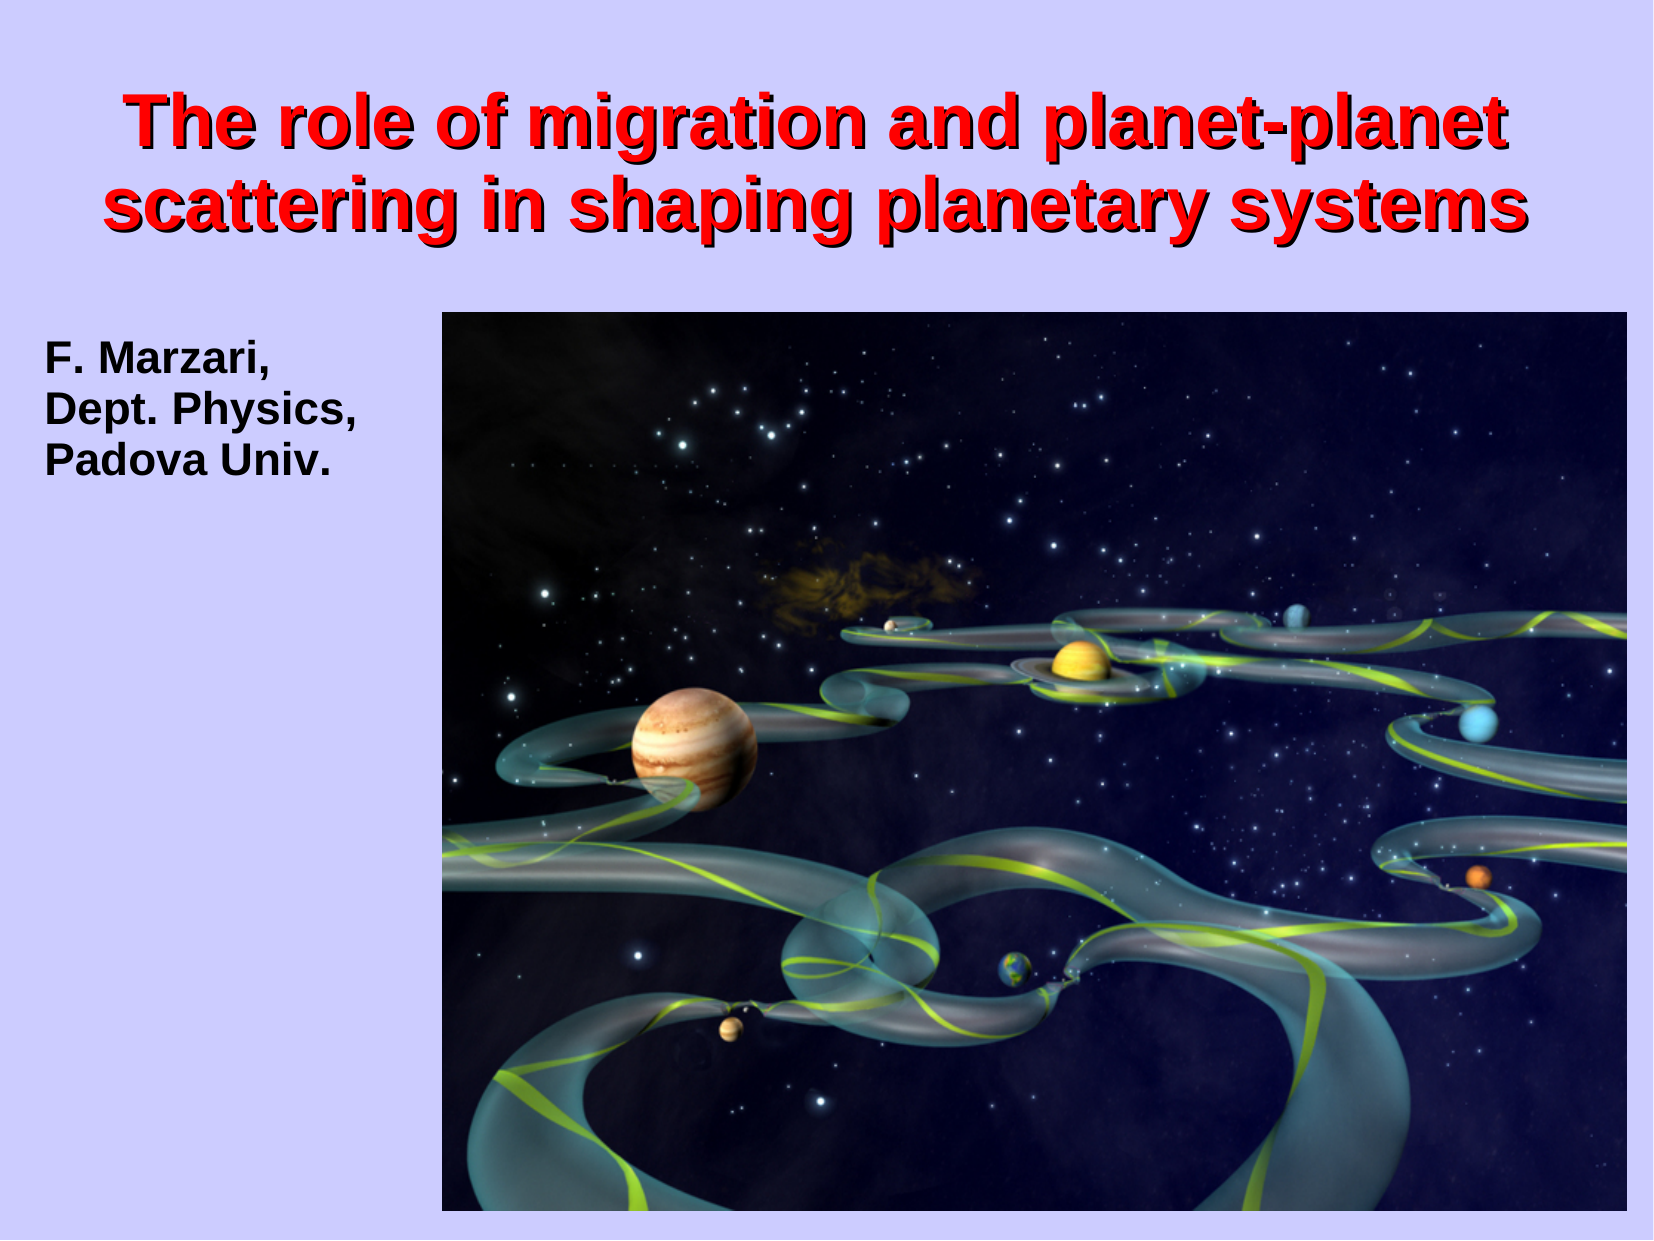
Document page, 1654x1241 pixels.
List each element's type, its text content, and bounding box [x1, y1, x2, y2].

picture [442, 312, 1627, 1211]
text_box The role of migration and planet-planet scattering in shaping planetary systems [13, 71, 1619, 254]
text_box F. Marzari, Dept. Physics, Padova Univ. [29, 325, 442, 443]
